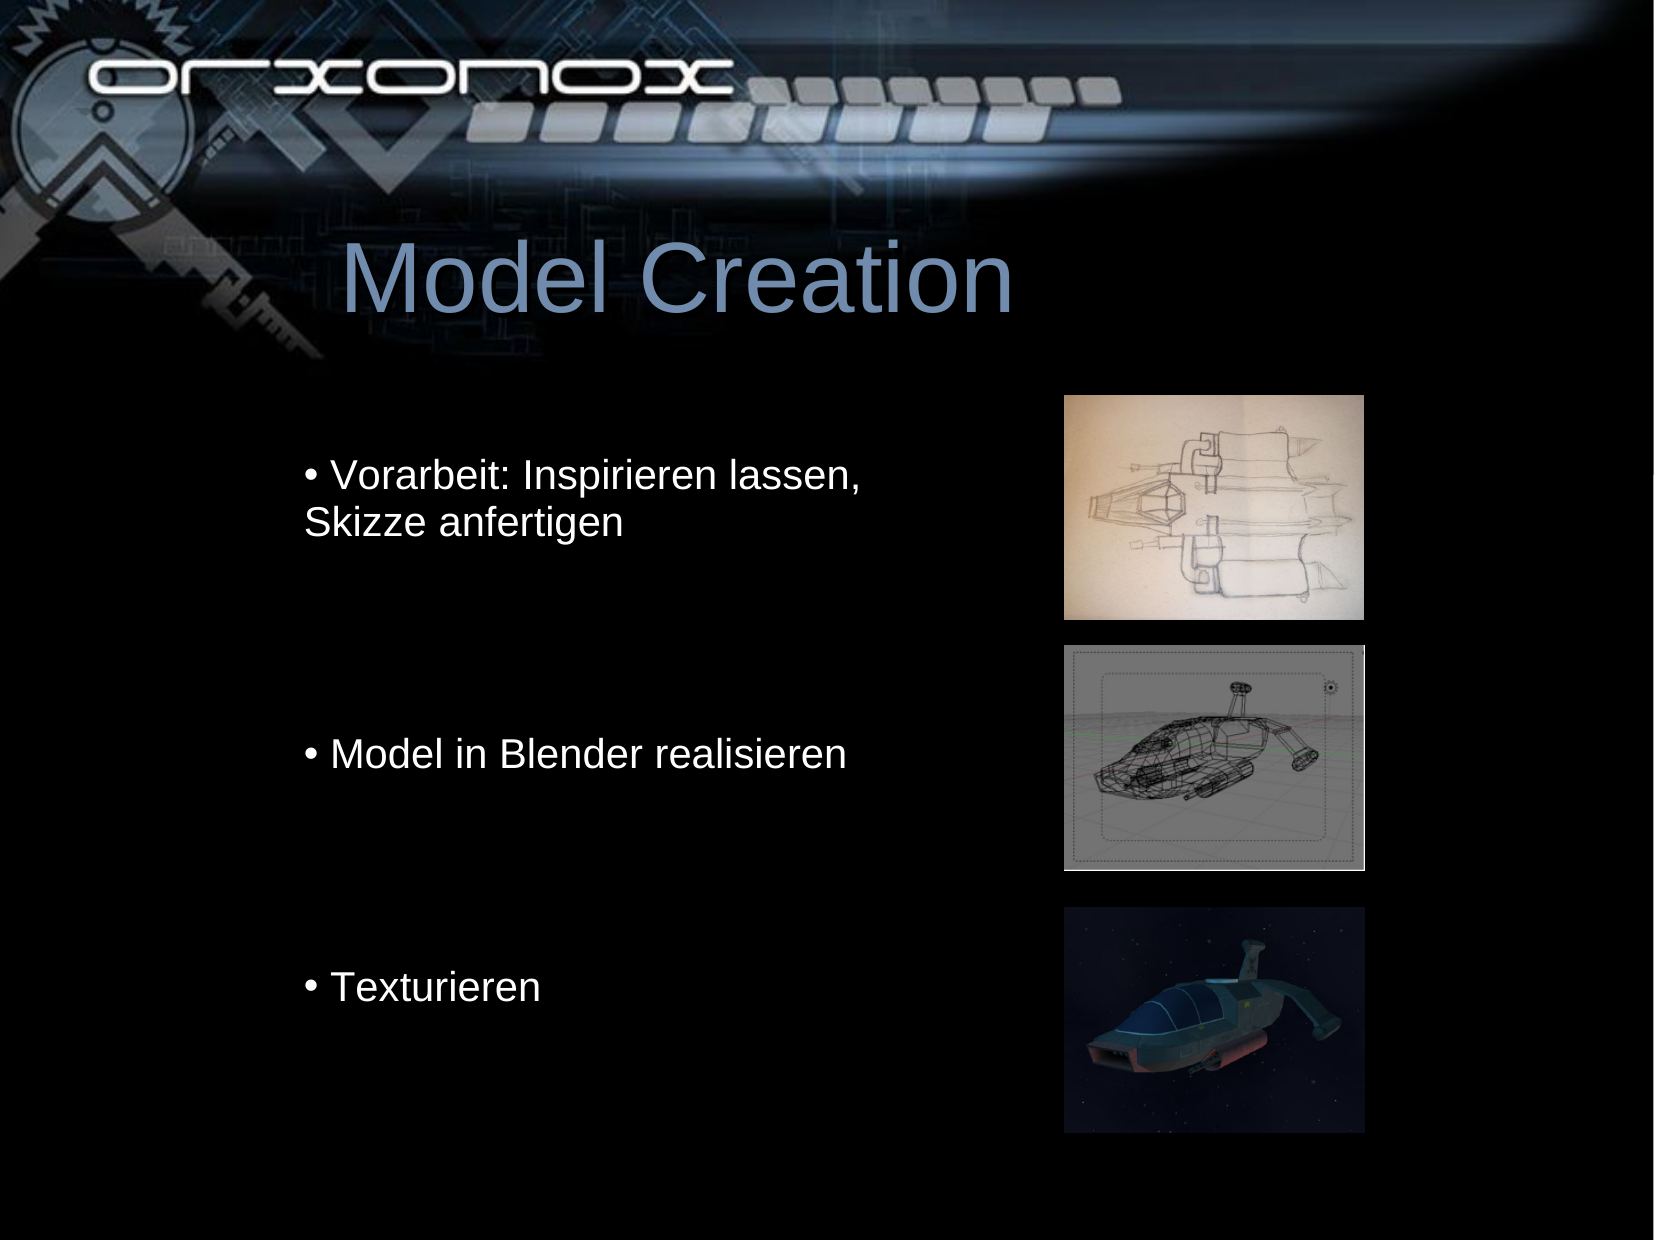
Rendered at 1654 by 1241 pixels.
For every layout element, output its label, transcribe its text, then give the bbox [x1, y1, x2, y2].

text_box Vorarbeit: Inspirieren lassen, Skizze anfertigen Model in Blender realisieren Texturieren [289, 444, 1002, 1112]
picture [1064, 907, 1365, 1133]
picture [1064, 645, 1365, 871]
text_box Model Creation [324, 205, 1300, 261]
picture [0, 0, 1654, 620]
